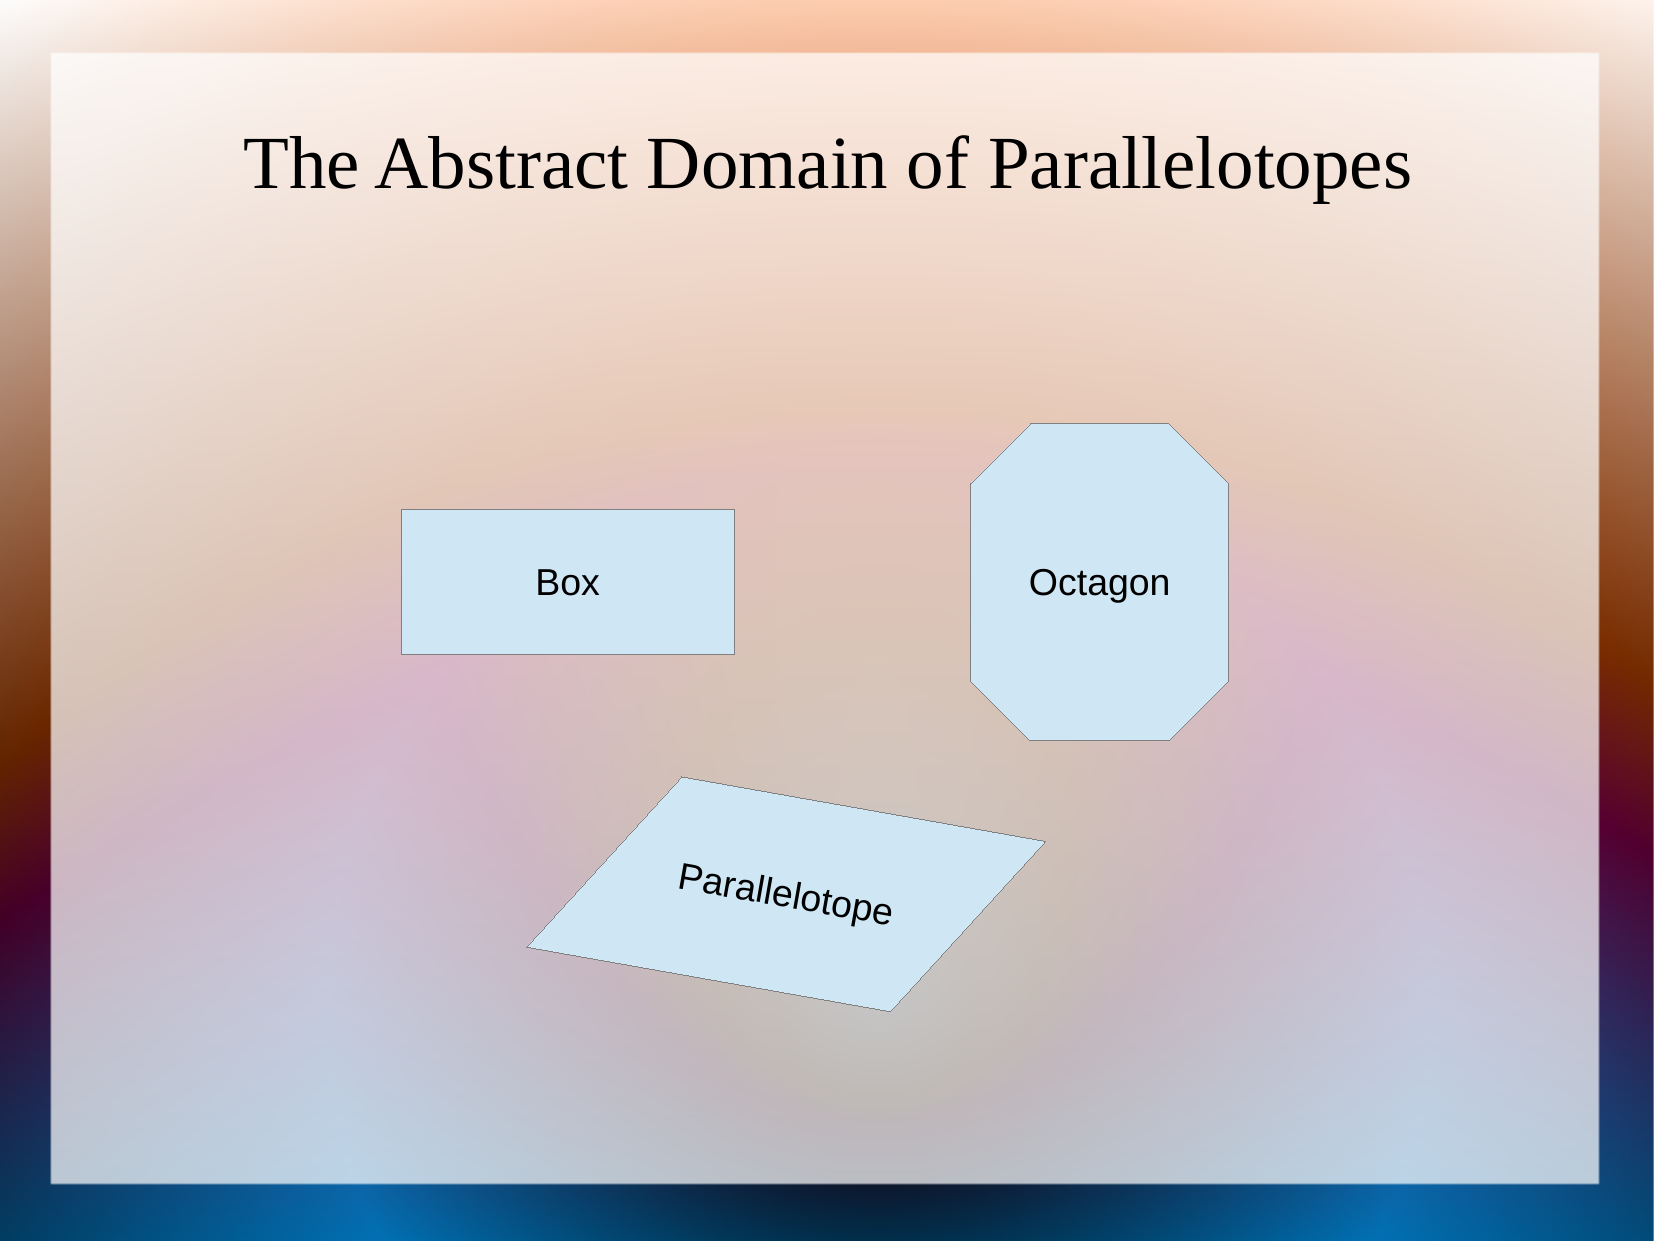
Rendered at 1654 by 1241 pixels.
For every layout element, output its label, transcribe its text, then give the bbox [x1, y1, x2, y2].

text_box The Abstract Domain of Parallelotopes [168, 114, 1489, 213]
text_box Parallelotope [526, 776, 1046, 1012]
picture [0, 0, 1654, 1241]
text_box Box [401, 509, 735, 655]
text_box Octagon [970, 423, 1229, 741]
